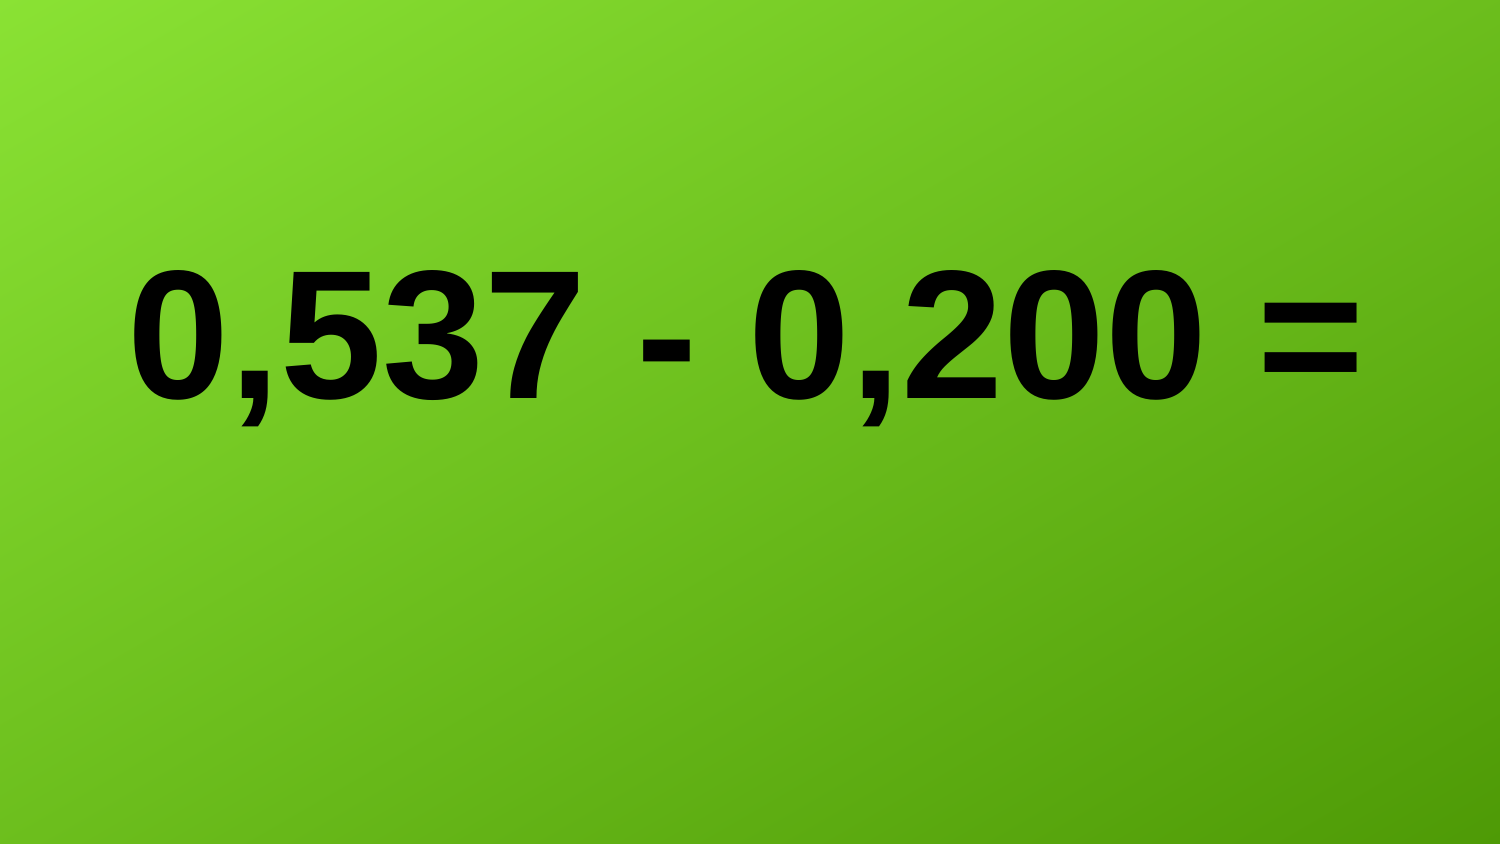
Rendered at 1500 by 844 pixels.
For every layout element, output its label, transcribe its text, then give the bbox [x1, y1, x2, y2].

title 0,537 - 0,200 = [112, 259, 1388, 451]
